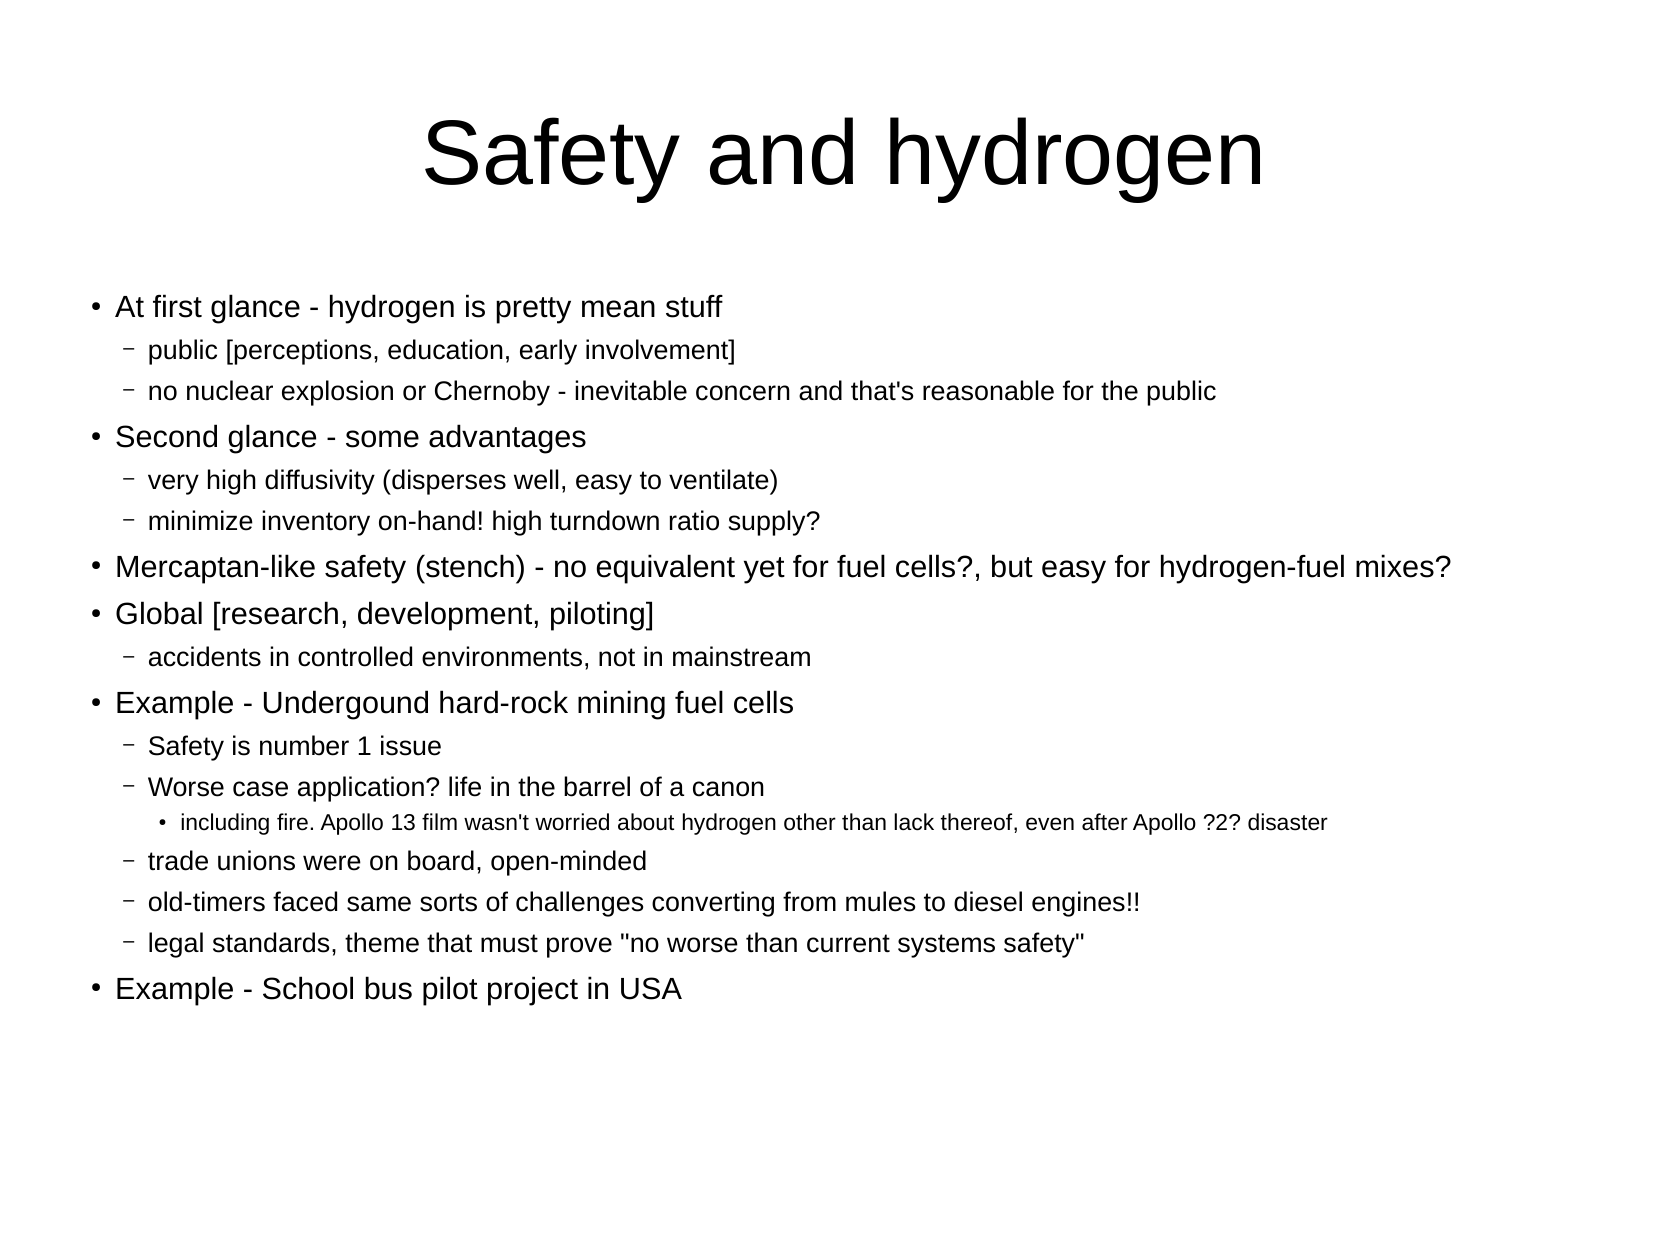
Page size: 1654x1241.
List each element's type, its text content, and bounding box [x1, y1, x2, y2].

title Safety and hydrogen [82, 49, 1571, 257]
list At first glance - hydrogen is pretty mean stuff public [perceptions, education, early involvement] no nuclear explosion or Chernoby - inevitable concern and that's reasonable for the public Second glance - some advantages very high diffusivity (disperses well, easy to ventilate) minimize inventory on-hand! high turndown ratio supply? Mercaptan-like safety (stench) - no equivalent yet for fuel cells?, but easy for hydrogen-fuel mixes? Global [research, development, piloting] accidents in controlled environments, not in mainstream Example - Undergound hard-rock mining fuel cells Safety is number 1 issue Worse case application? life in the barrel of a canon including fire. Apollo 13 film wasn't worried about hydrogen other than lack thereof, even after Apollo ?2? disaster trade unions were on board, open-minded old-timers faced same sorts of challenges converting from mules to diesel engines!! legal standards, theme that must prove "no worse than current systems safety" Example - School bus pilot project in USA [82, 290, 1571, 1010]
